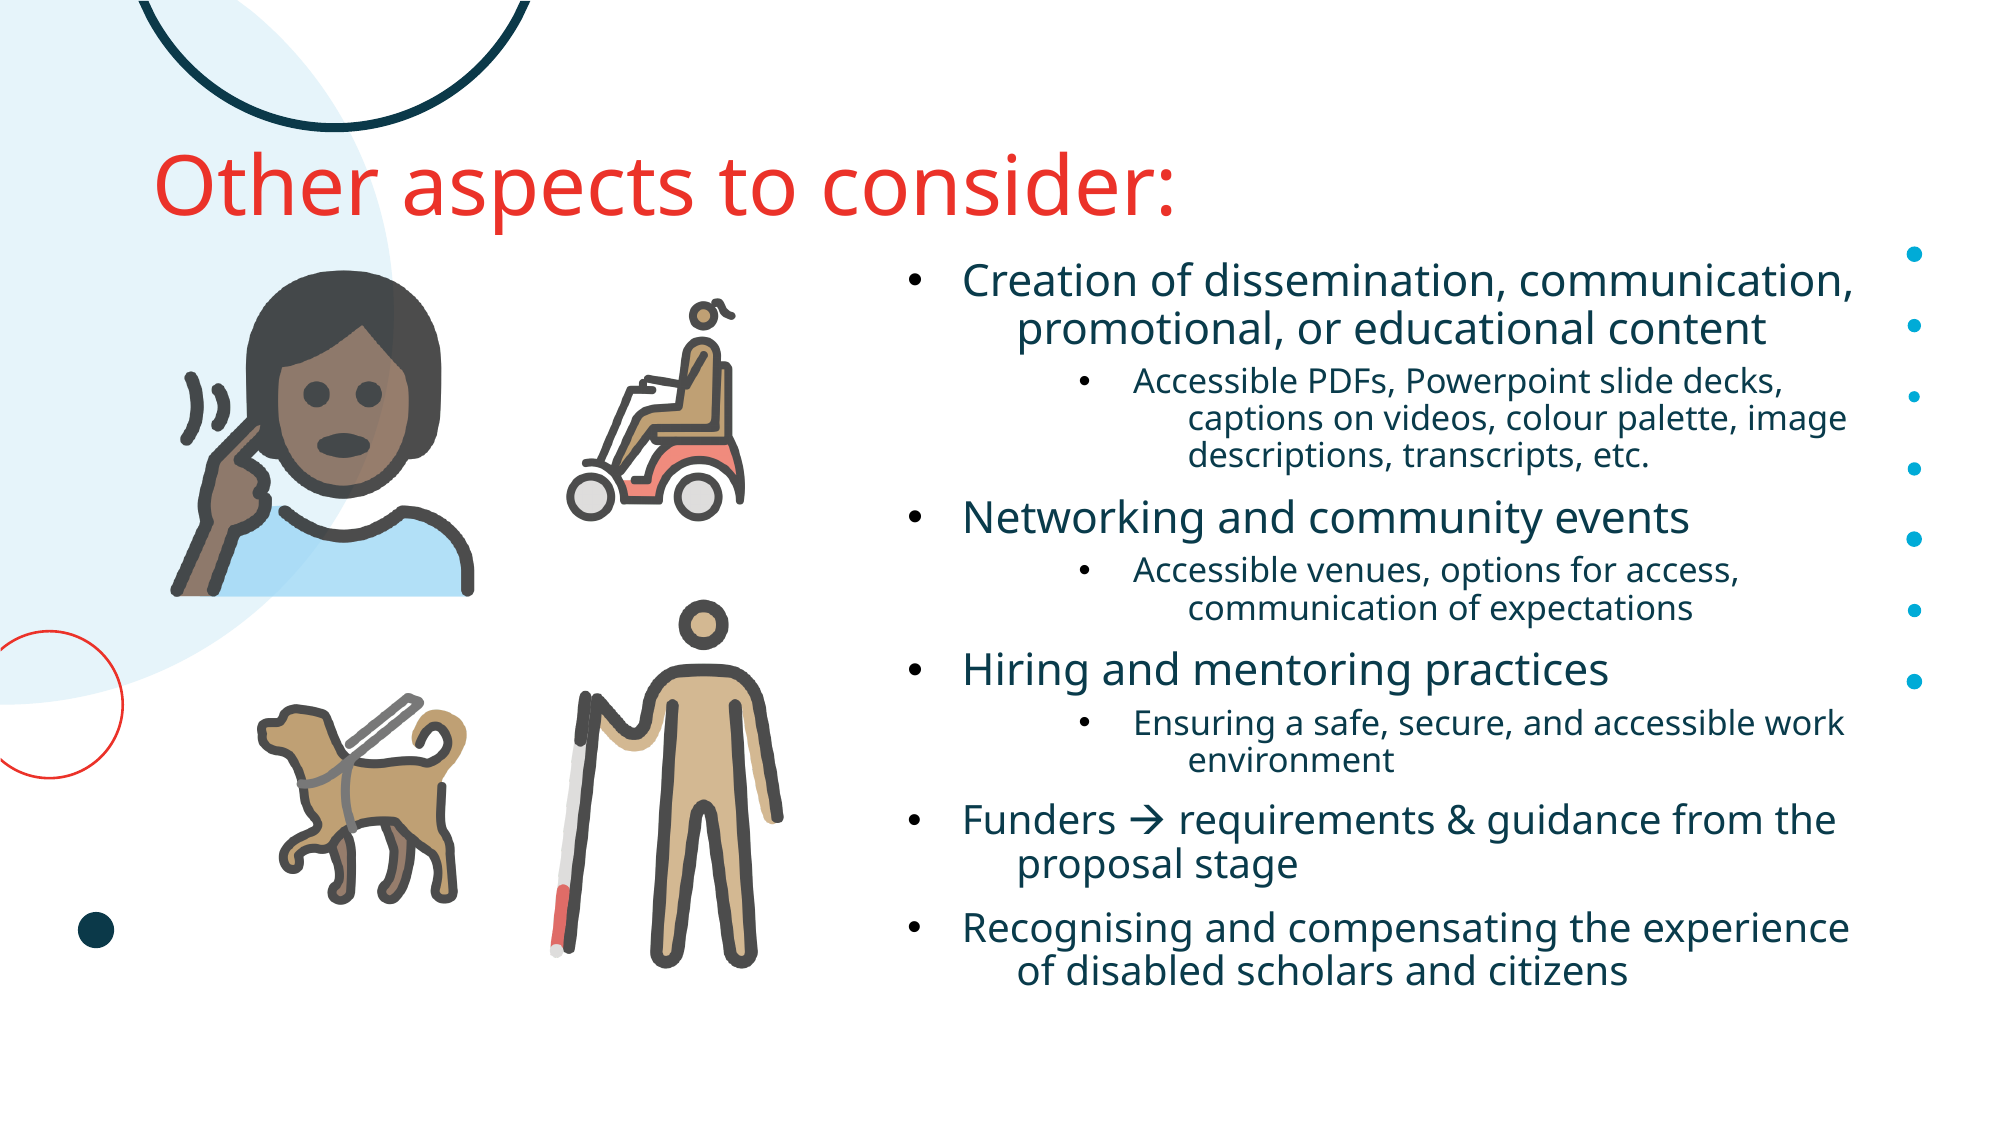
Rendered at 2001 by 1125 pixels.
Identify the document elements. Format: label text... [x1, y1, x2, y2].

picture [88, 198, 896, 1012]
list Creation of dissemination, communication, promotional, or educational content Accessible PDFs, Powerpoint slide decks, captions on videos, colour palette, image descriptions, transcripts, etc. Networking and community events Accessible venues, options for access, communication of expectations Hiring and mentoring practices Ensuring a safe, secure, and accessible work environment Funders  requirements & guidance from the proposal stage Recognising and compensating the experience of disabled scholars and citizens [892, 250, 1879, 1077]
title Other aspects to consider: [137, 79, 1863, 298]
